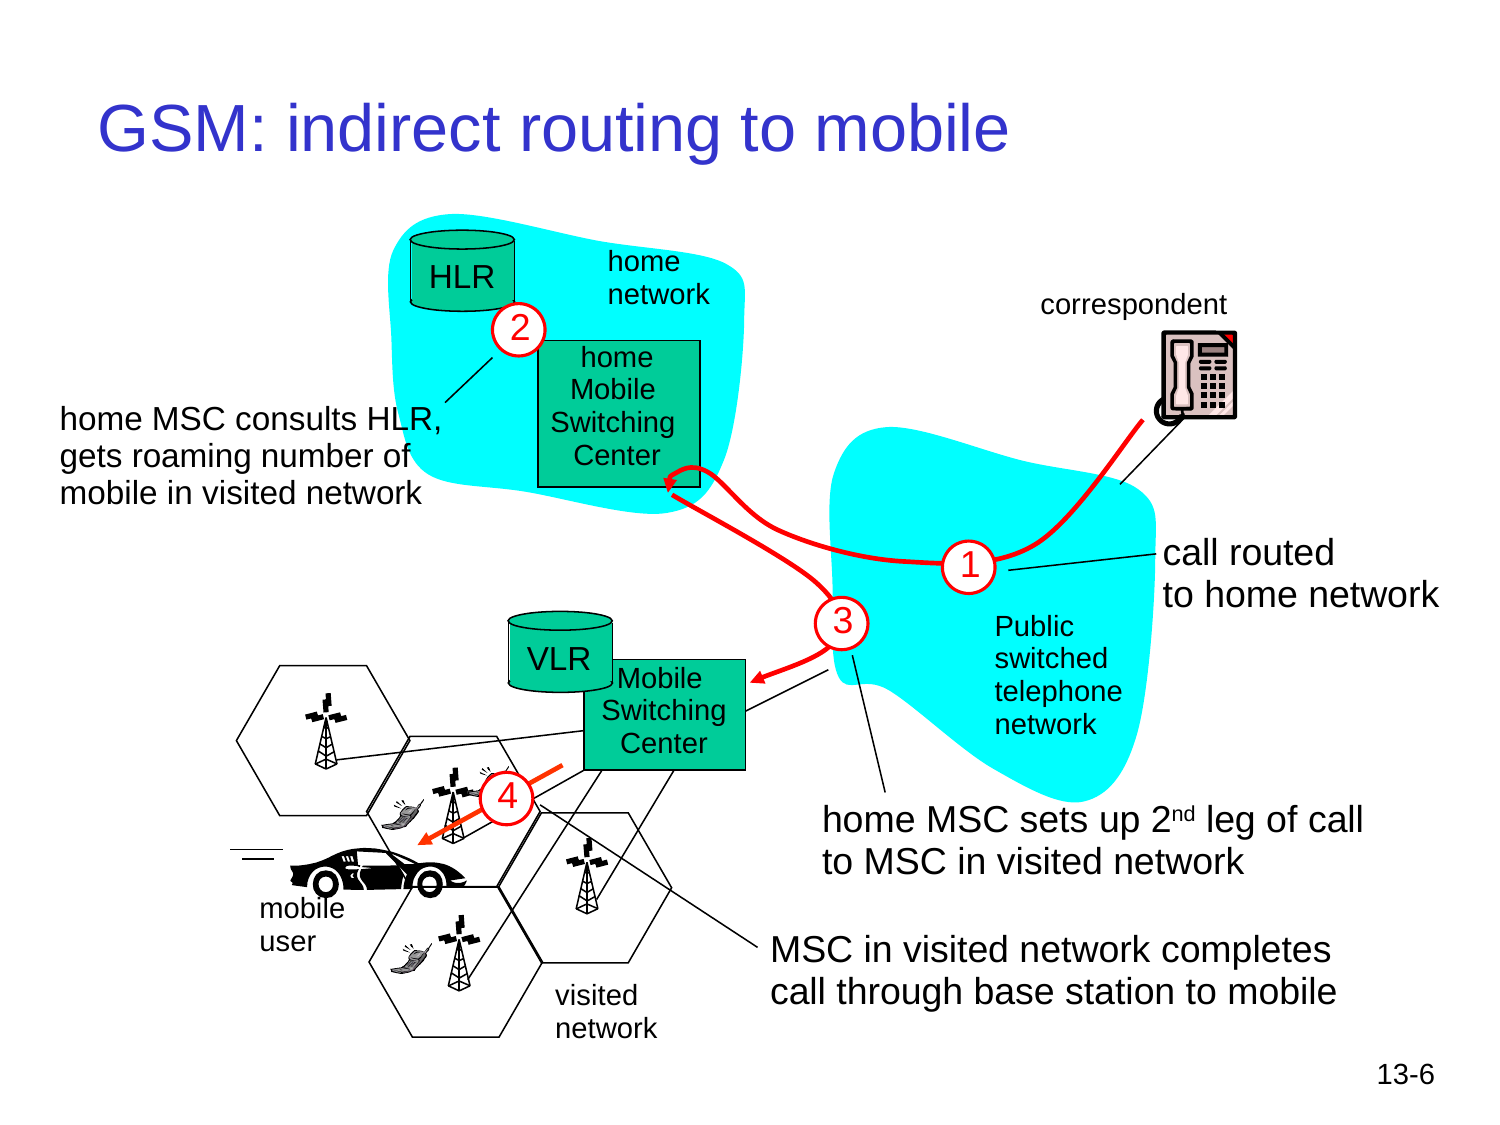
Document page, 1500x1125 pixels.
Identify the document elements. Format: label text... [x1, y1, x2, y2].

text_box call routed to home network [1147, 523, 1455, 624]
text_box Public switched telephone network [979, 601, 1196, 749]
picture [381, 799, 424, 830]
text_box 1 [945, 535, 996, 594]
picture [467, 766, 509, 797]
text_box home Mobile Switching Center [523, 333, 711, 480]
text_box 3 [817, 592, 869, 650]
picture [290, 841, 467, 899]
text_box VLR [512, 632, 607, 685]
text_box [829, 426, 1156, 791]
text_box HLR [414, 251, 511, 304]
text_box mobile user [244, 884, 361, 966]
picture [390, 943, 432, 974]
picture [1153, 329, 1239, 428]
text_box MSC in visited network completes call through base station to mobile [755, 921, 1353, 1021]
text_box [388, 223, 745, 514]
text_box 2 [494, 298, 546, 356]
text_box visited network [540, 971, 673, 1053]
text_box Mobile Switching Center [583, 653, 745, 768]
text_box GSM: indirect routing to mobile [82, 35, 1358, 223]
text_box home MSC sets up 2nd leg of call to MSC in visited network [807, 791, 1380, 891]
text_box correspondent [1025, 279, 1243, 329]
text_box home network [592, 237, 726, 319]
text_box 4 [482, 767, 534, 825]
text_box home MSC consults HLR, gets roaming number of mobile in visited network [44, 392, 458, 520]
